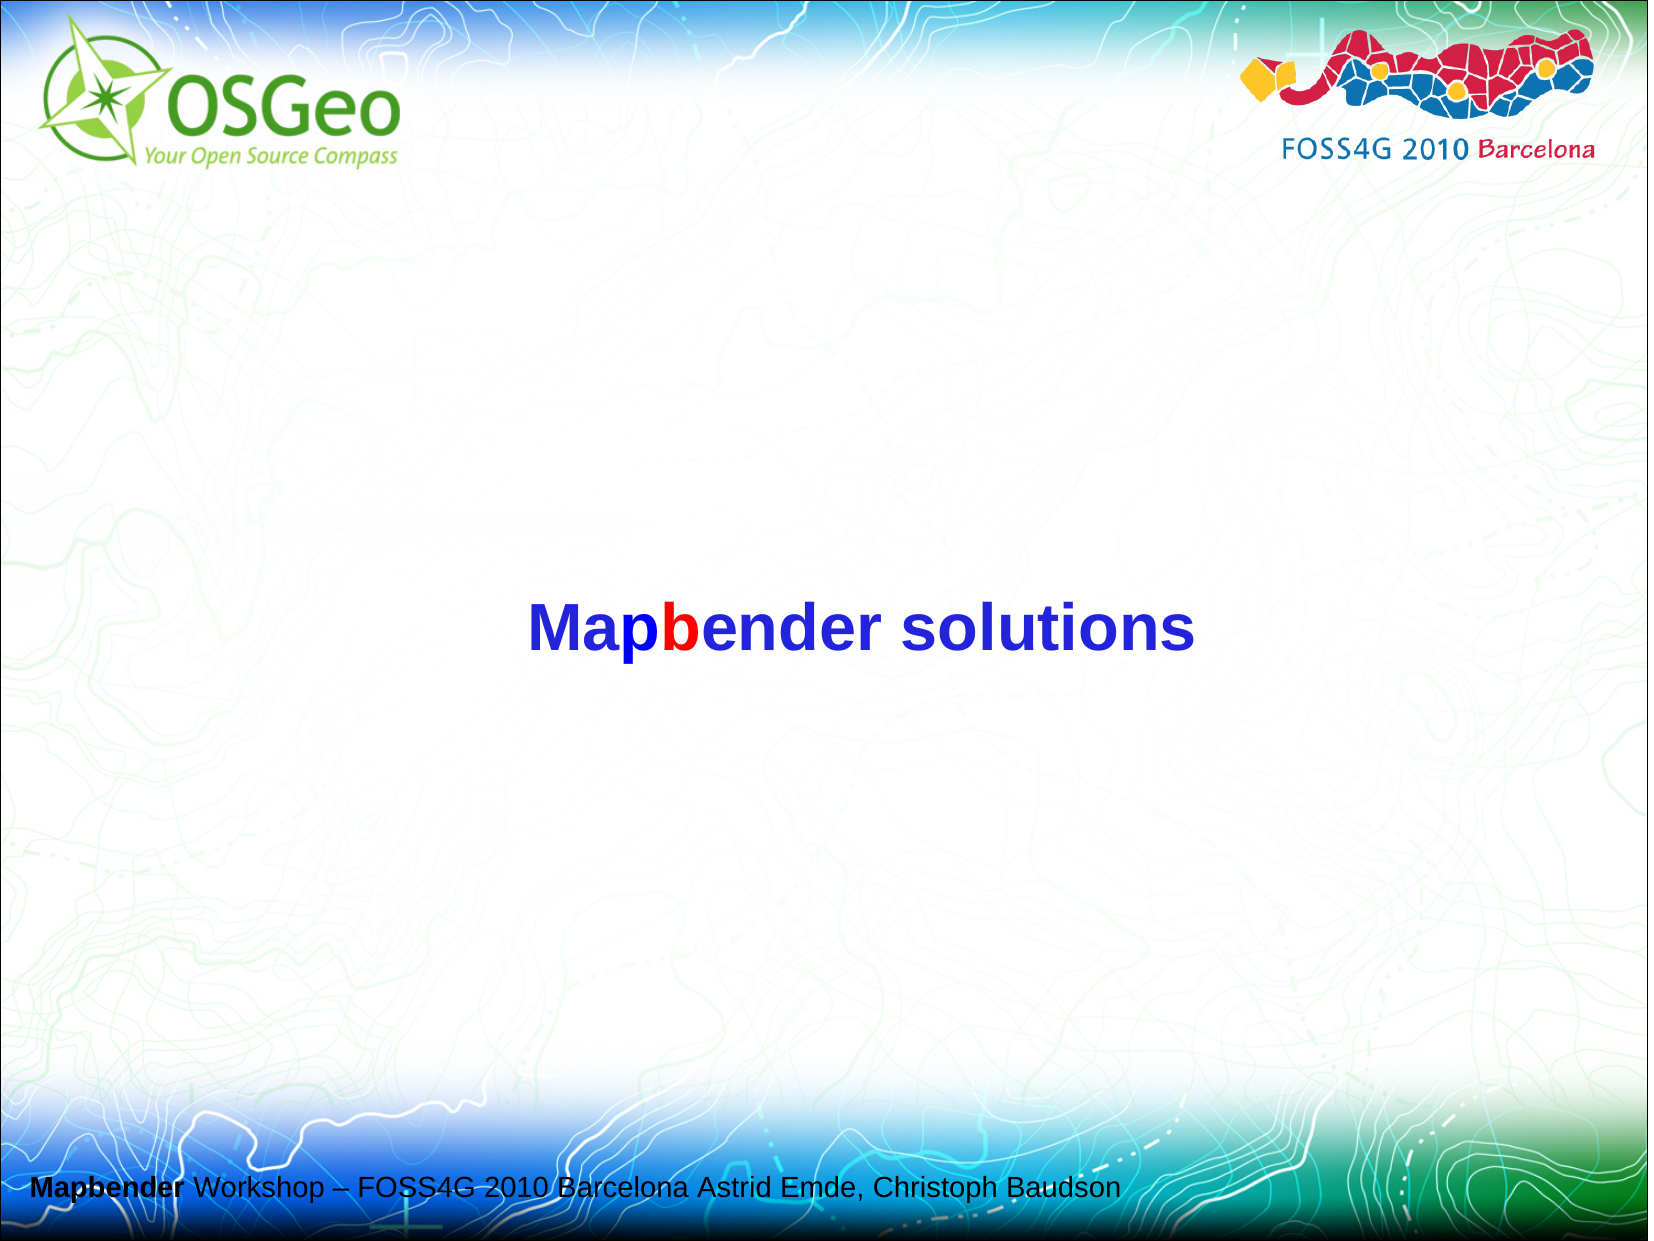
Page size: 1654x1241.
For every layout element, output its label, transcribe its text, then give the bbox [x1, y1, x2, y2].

title Mapbender solutions [118, 539, 1607, 715]
picture [1, 1, 1647, 1240]
